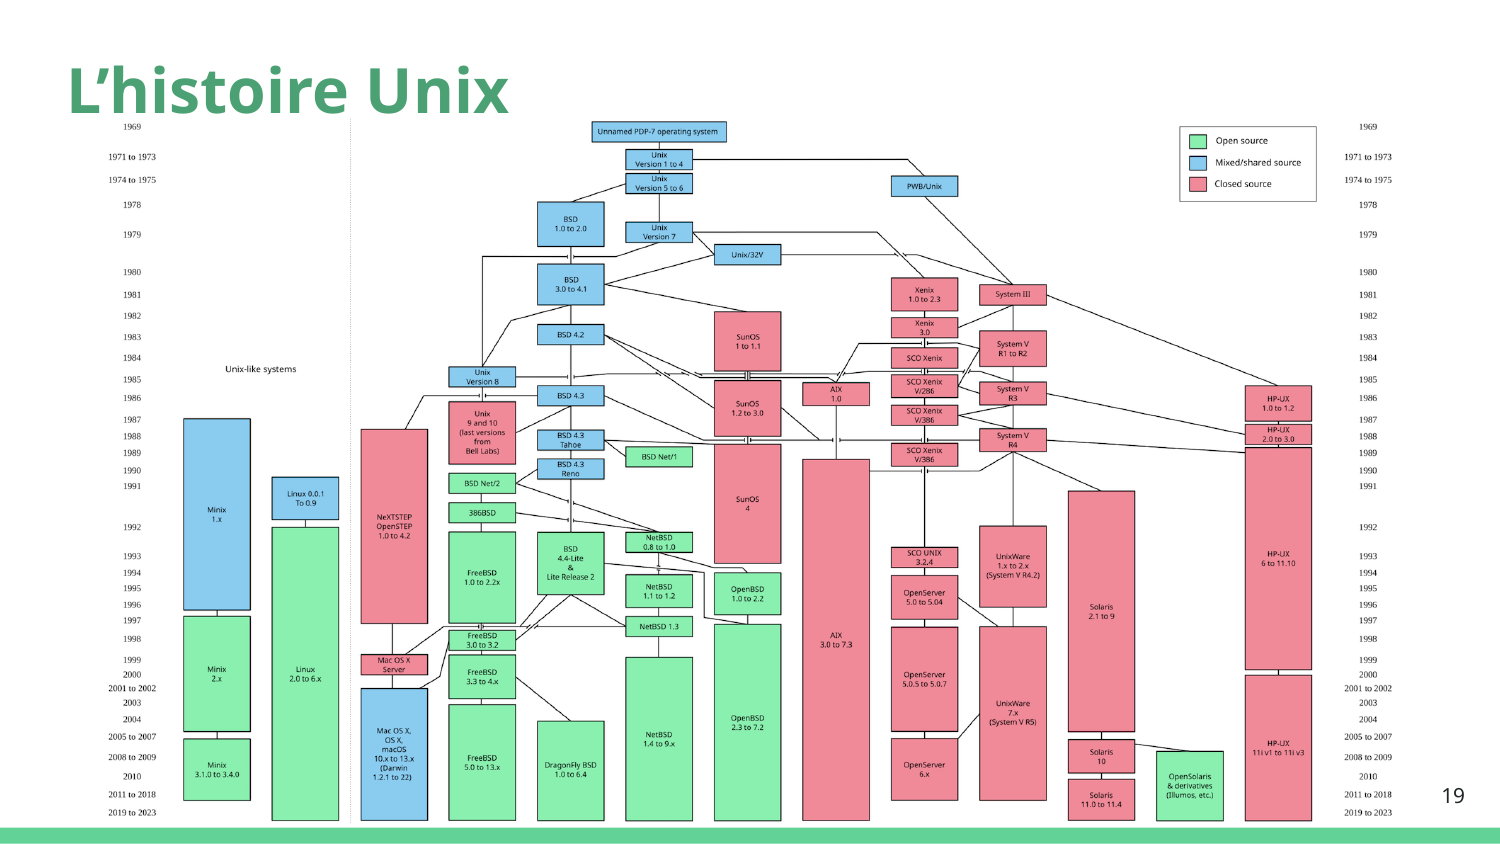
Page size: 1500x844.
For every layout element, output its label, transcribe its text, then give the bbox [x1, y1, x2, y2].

title L’histoire Unix [51, 23, 1449, 117]
slide_number <numéro> [1389, 764, 1480, 830]
picture [105, 118, 1395, 824]
